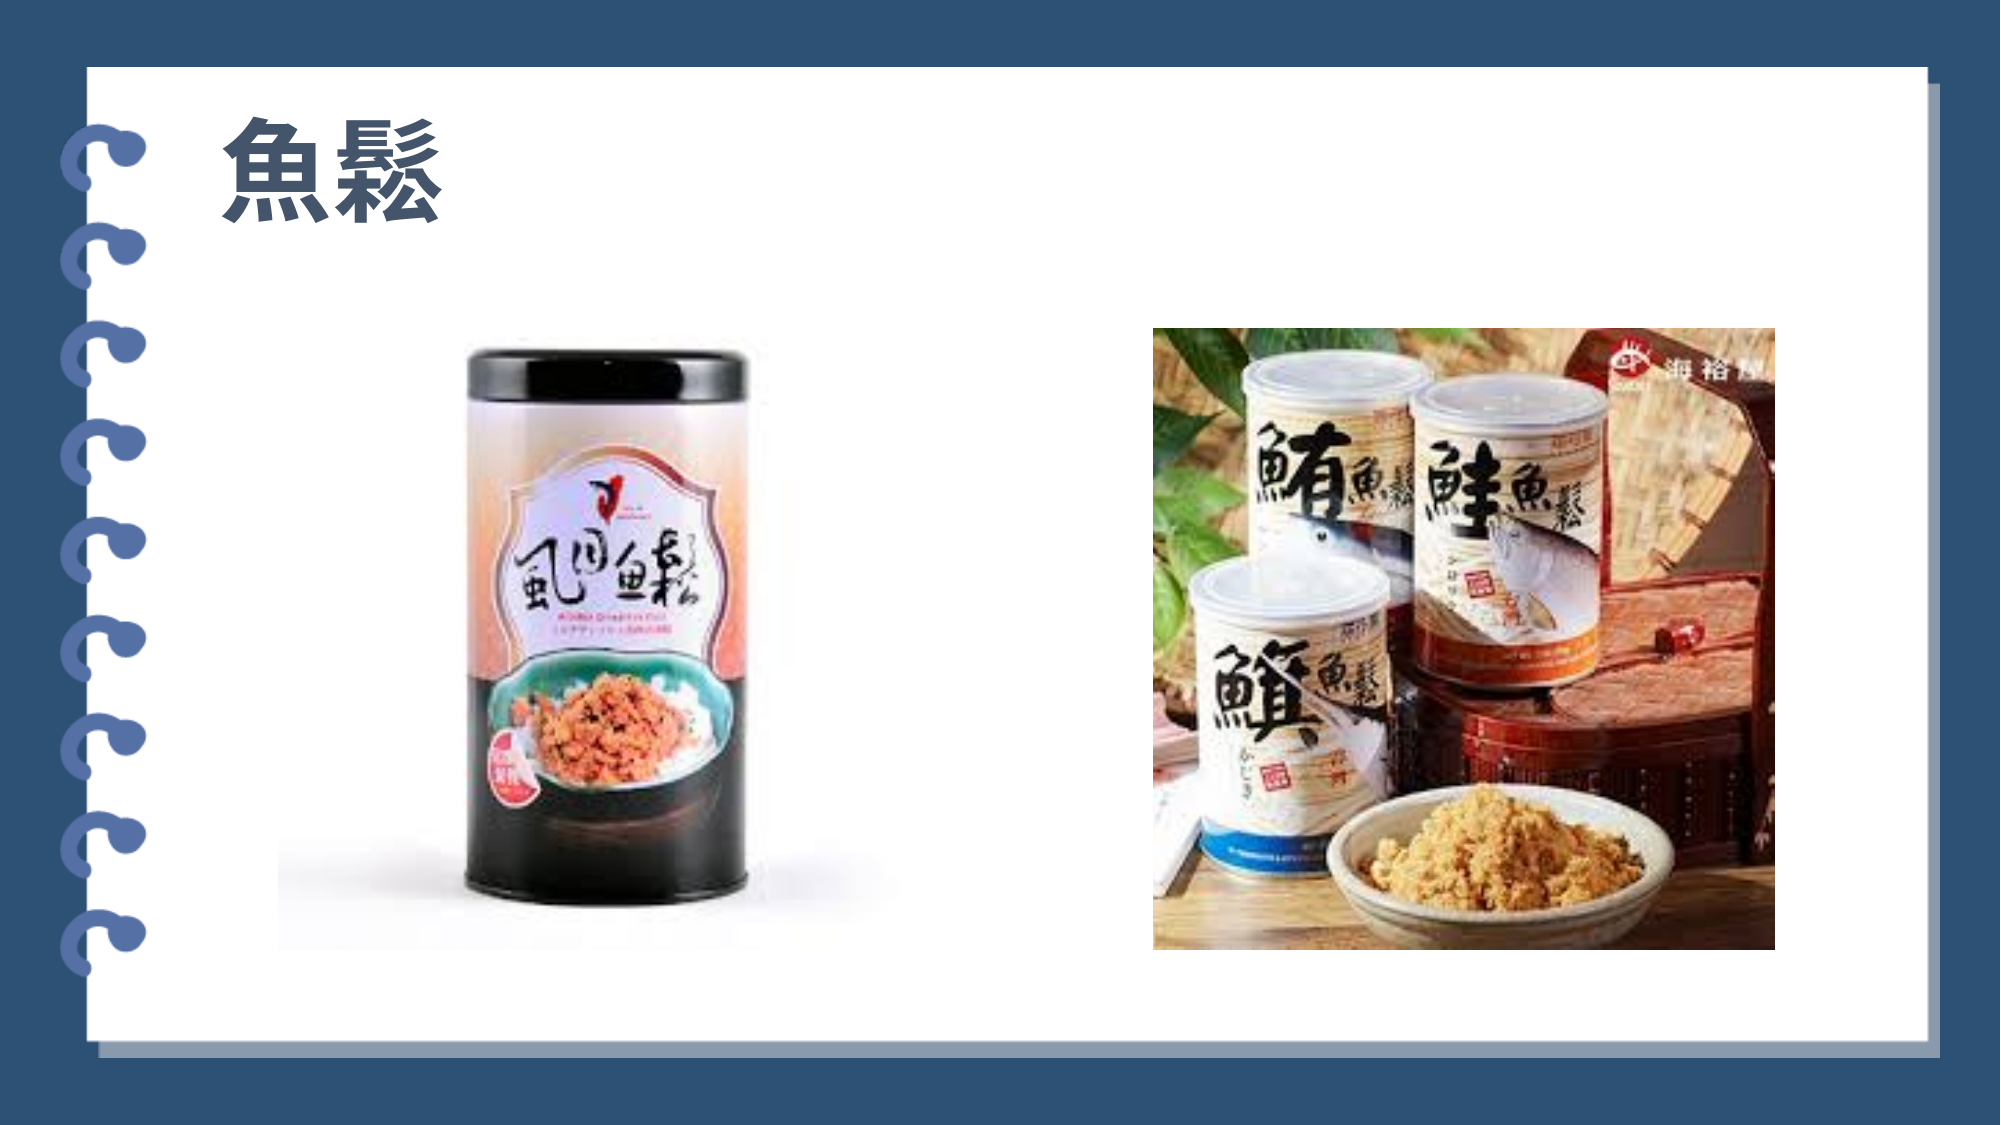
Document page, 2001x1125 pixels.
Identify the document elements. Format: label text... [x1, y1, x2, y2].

picture [60, 67, 1940, 1058]
text_box 魚鬆 [205, 93, 1528, 236]
text_box [0, 0, 2000, 1125]
